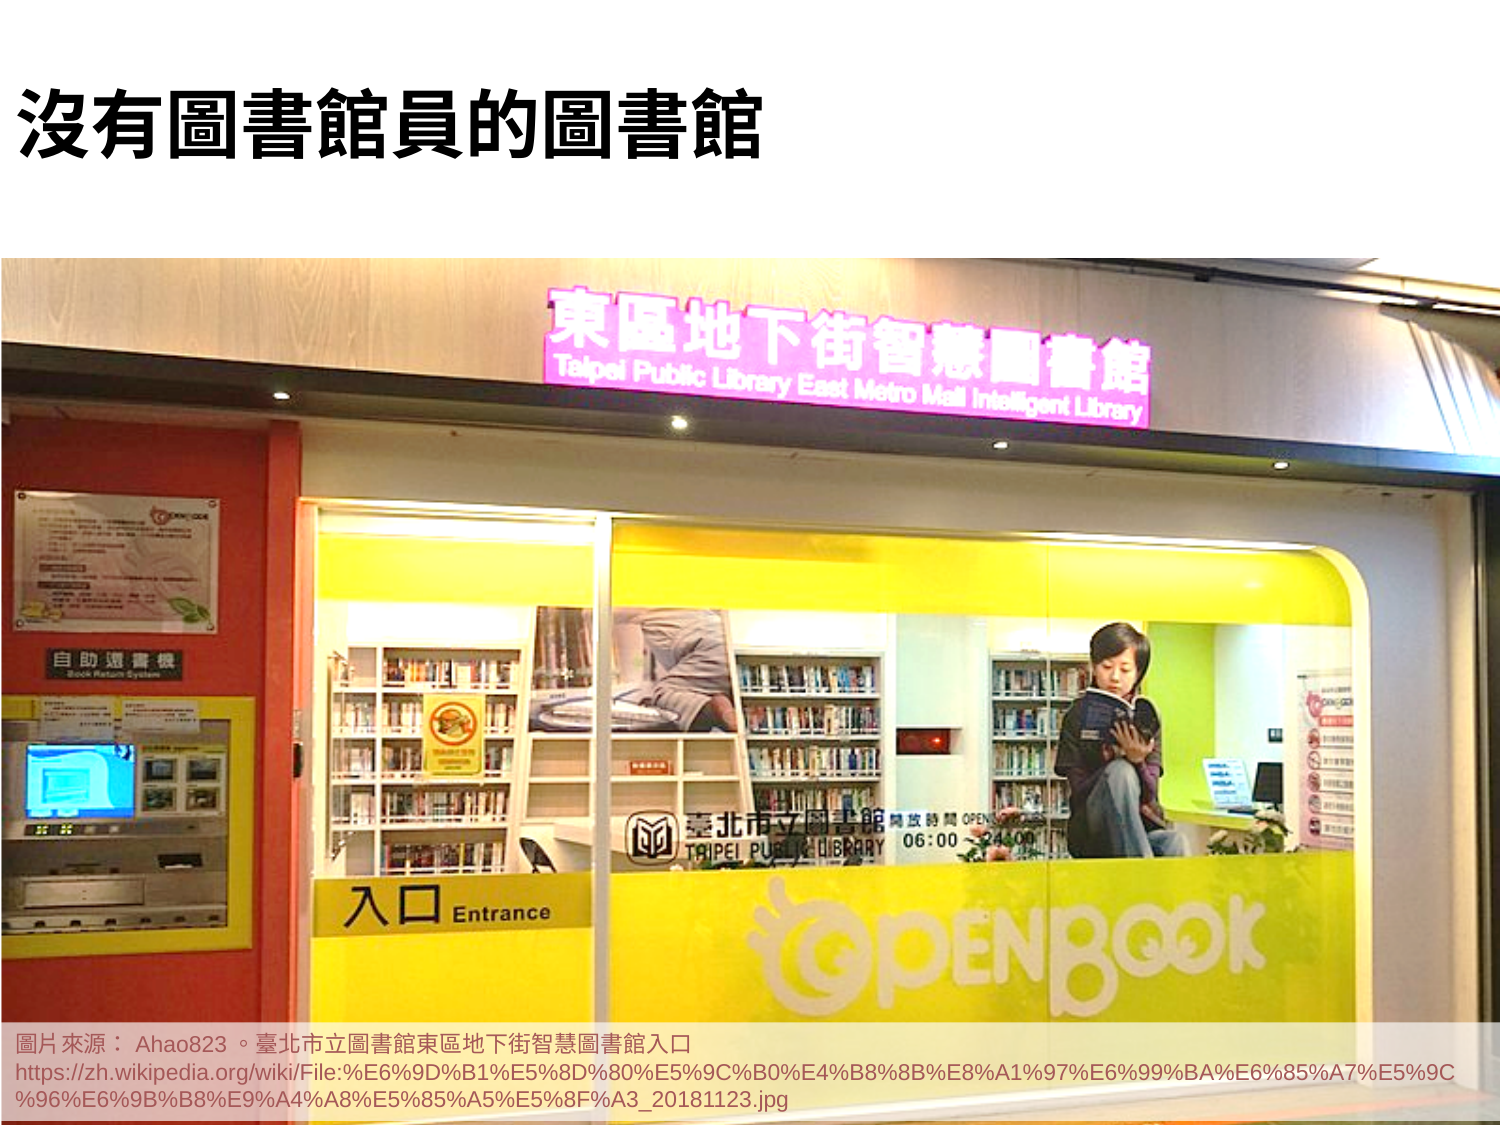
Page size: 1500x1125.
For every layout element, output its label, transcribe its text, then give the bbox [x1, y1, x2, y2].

title 沒有圖書館員的圖書館 [0, 28, 1351, 217]
text_box 圖片來源：Ahao823。臺北市立圖書館東區地下街智慧圖書館入口 https://zh.wikipedia.org/wiki/File:%E6%9D%B1%E5%8D%80%E5%9C%B0%E4%B8%8B%E8%A1%97%E6%99%BA%E6%85%A7%E5%9C%96%E6%9B%B8%E9%A4%A8%E5%85%A5%E5%8F%A3_20181123.jpg [0, 1022, 1500, 1121]
picture [0, 1121, 1500, 1125]
picture [0, 258, 1500, 1022]
